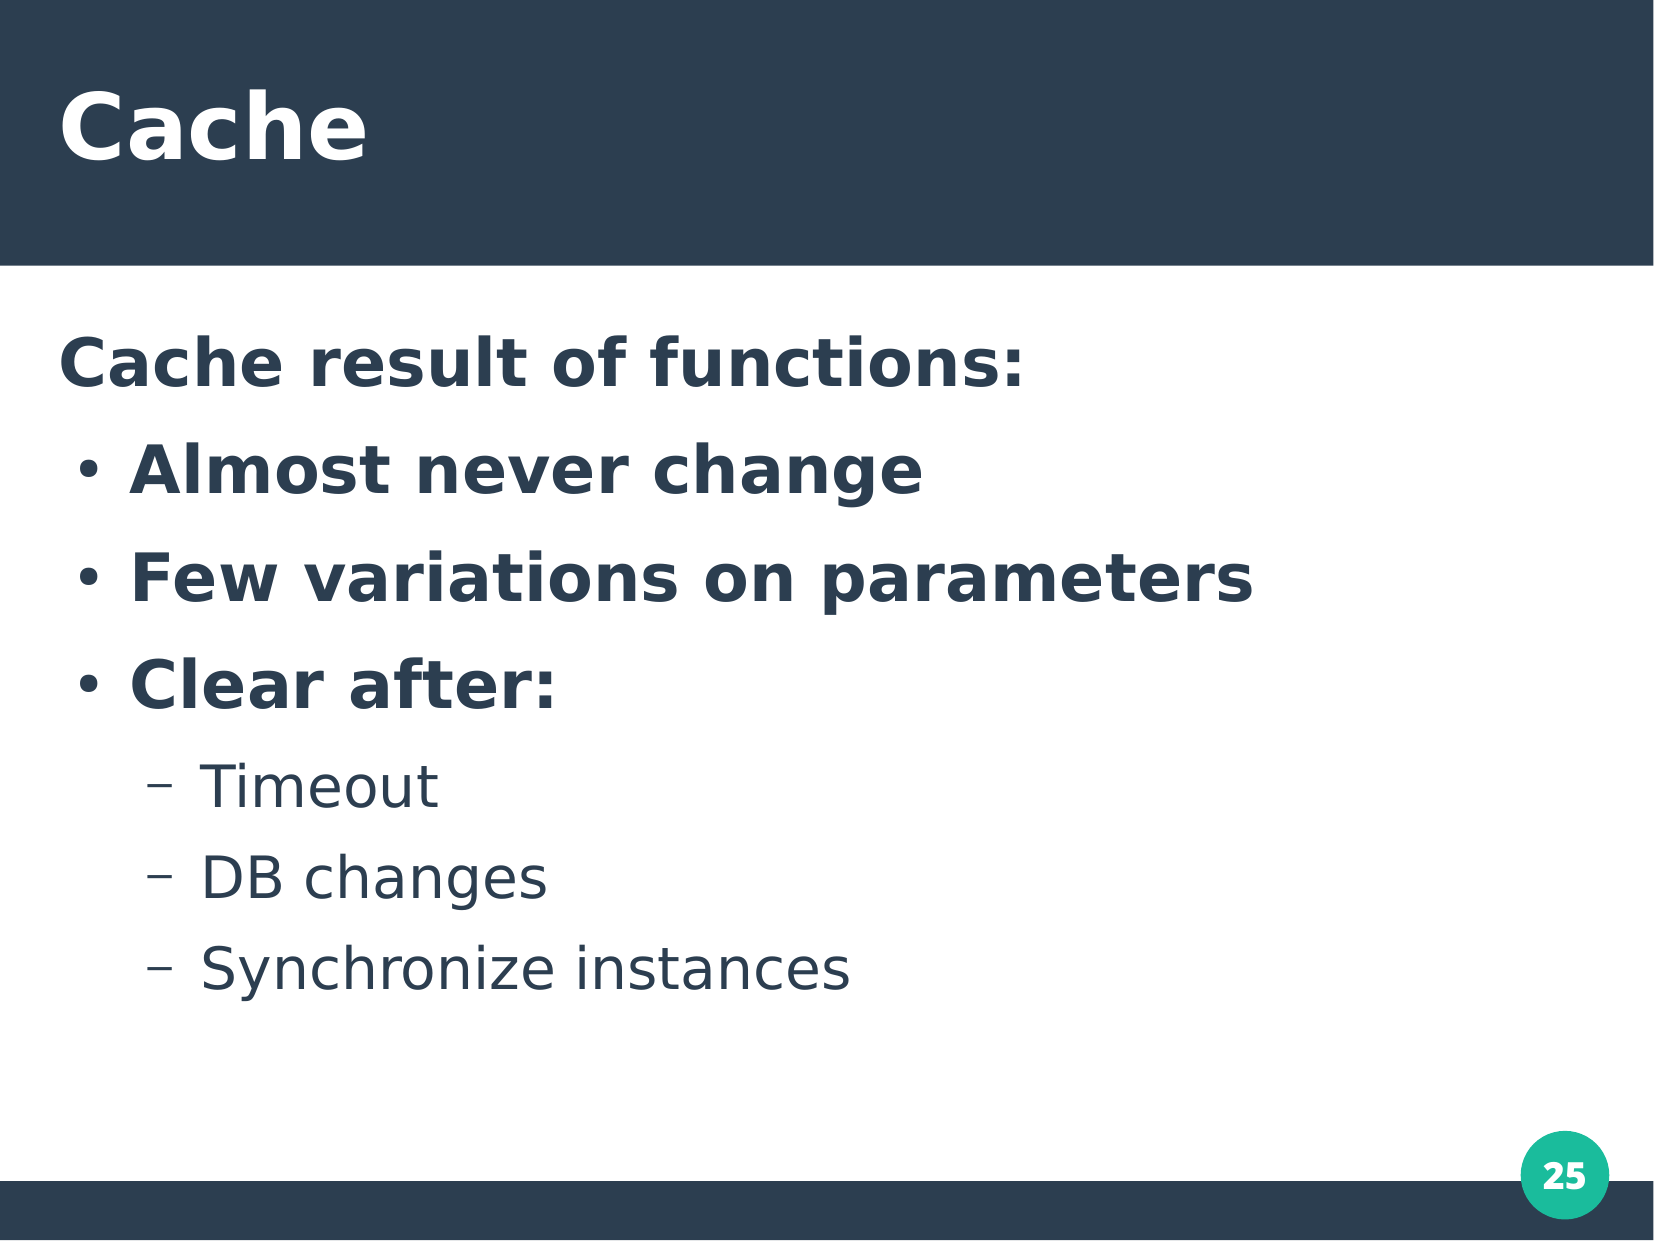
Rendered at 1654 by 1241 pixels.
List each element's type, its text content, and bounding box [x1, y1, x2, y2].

list Cache result of functions: Almost never change Few variations on parameters Clear after: Timeout DB changes Synchronize instances [59, 324, 1595, 1152]
title Cache [59, 49, 1595, 207]
